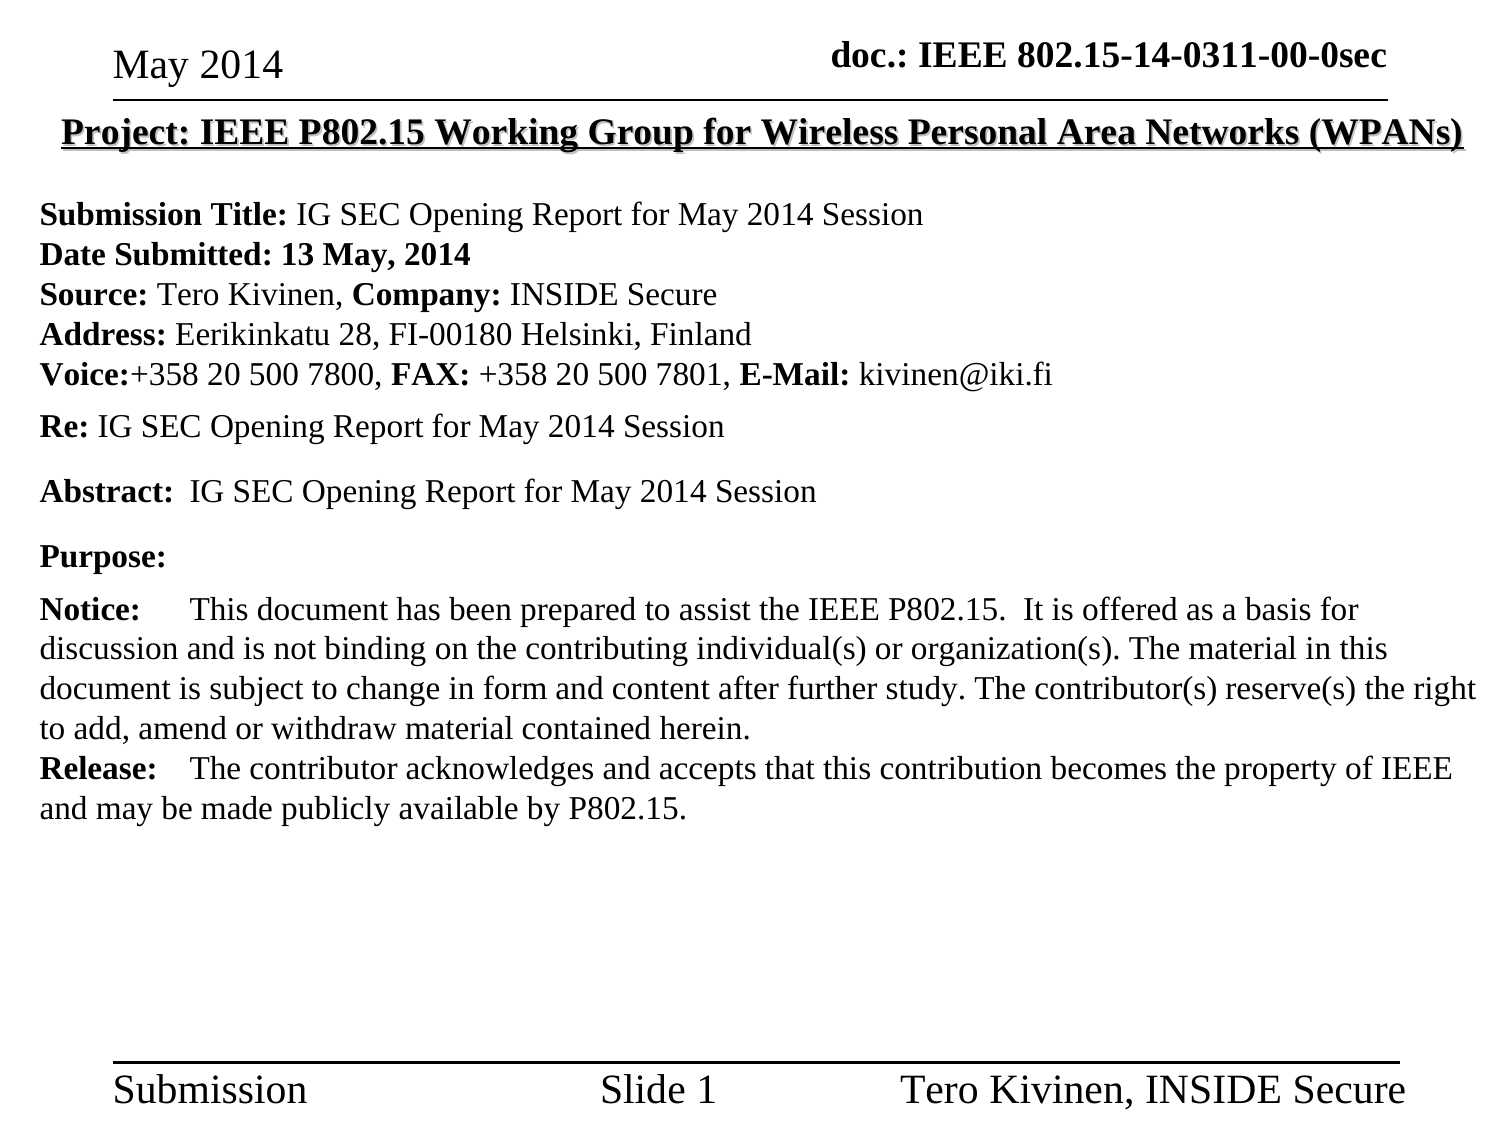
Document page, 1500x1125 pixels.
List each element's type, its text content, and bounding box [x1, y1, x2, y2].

text_box Project: IEEE P802.15 Working Group for Wireless Personal Area Networks (WPANs) Submission Title: IG SEC Opening Report for May 2014 Session Date Submitted: 13 May, 2014 Source: Tero Kivinen, Company: INSIDE Secure Address: Eerikinkatu 28, FI-00180 Helsinki, Finland Voice:+358 20 500 7800, FAX: +358 20 500 7801, E-Mail: kivinen@iki.fi Re: IG SEC Opening Report for May 2014 Session Abstract: IG SEC Opening Report for May 2014 Session Purpose: Notice: This document has been prepared to assist the IEEE P802.15. It is offered as a basis for discussion and is not binding on the contributing individual(s) or organization(s). The material in this document is subject to change in form and content after further study. The contributor(s) reserve(s) the right to add, amend or withdraw material contained herein. Release: The contributor acknowledges and accepts that this contribution becomes the property of IEEE and may be made publicly available by P802.15. [24, 99, 1500, 834]
